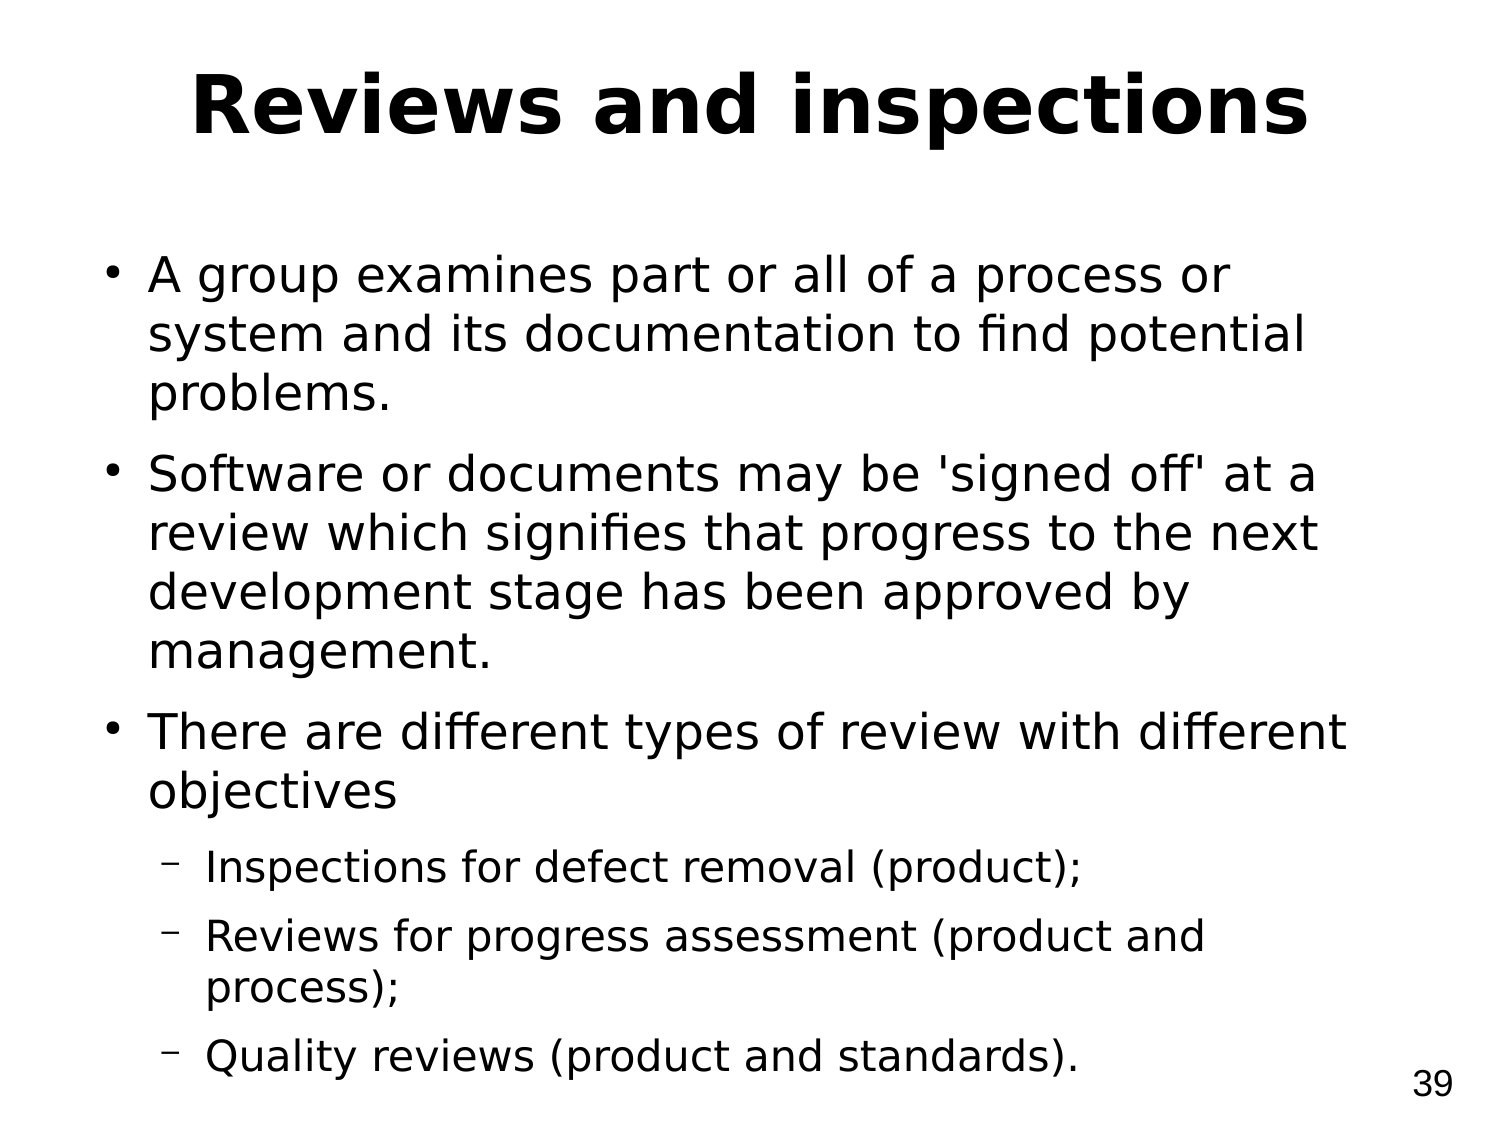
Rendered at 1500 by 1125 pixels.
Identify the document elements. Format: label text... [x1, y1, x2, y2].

title Reviews and inspections [75, 44, 1425, 177]
list A group examines part or all of a process or system and its documentation to find potential problems. Software or documents may be 'signed off' at a review which signifies that progress to the next development stage has been approved by management. There are different types of review with different objectives Inspections for defect removal (product); Reviews for progress assessment (product and process); Quality reviews (product and standards). [75, 236, 1425, 1093]
